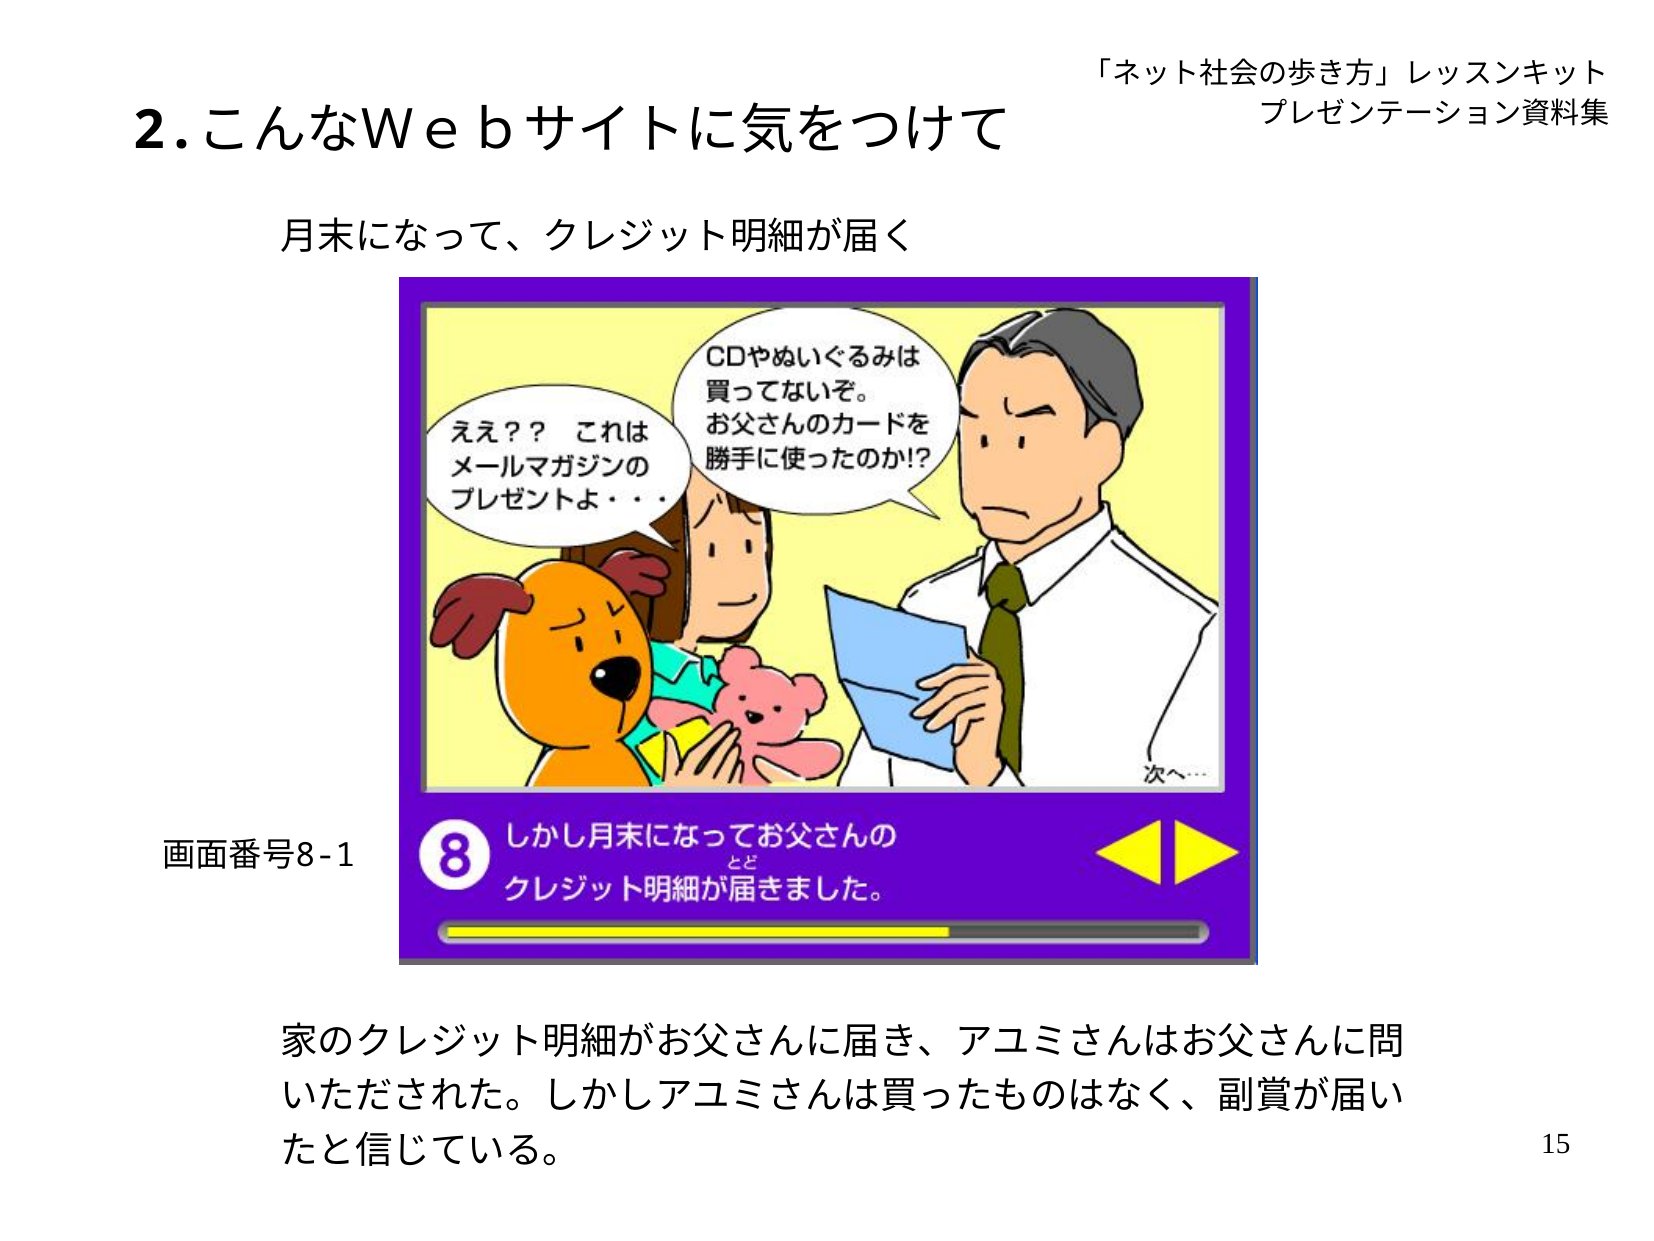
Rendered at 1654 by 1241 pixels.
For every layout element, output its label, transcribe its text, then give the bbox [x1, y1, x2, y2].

text_box 画面番号8-1 [147, 826, 384, 882]
text_box 「ネット社会の歩き方」レッスンキット プレゼンテーション資料集 [1062, 44, 1625, 139]
picture [399, 277, 1258, 965]
text_box 家のクレジット明細がお父さんに届き、アユミさんはお父さんに問いただされた。しかしアユミさんは買ったものはなく、副賞が届いたと信じている。 [265, 1003, 1447, 1182]
text_box 月末になって、クレジット明細が届く [265, 206, 1211, 267]
text_box 2.こんなＷｅｂサイトに気をつけて [118, 88, 1093, 169]
